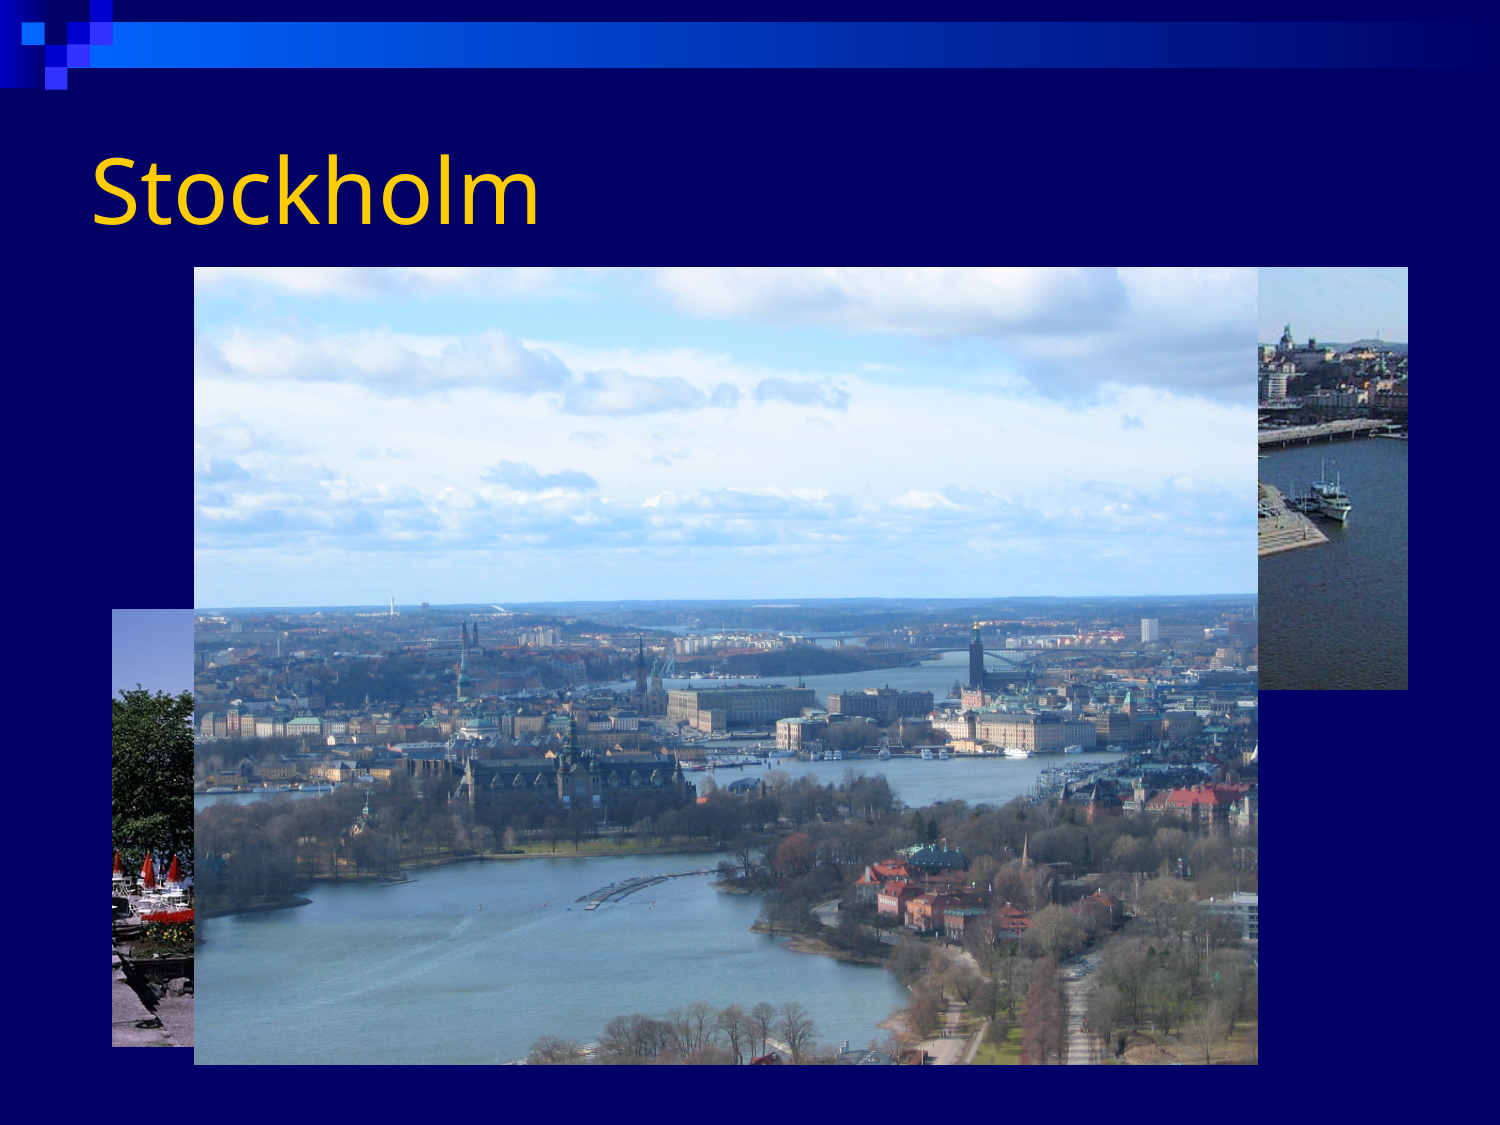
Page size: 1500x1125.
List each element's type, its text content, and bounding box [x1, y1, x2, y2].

picture [112, 267, 1408, 1065]
title Stockholm [75, 75, 1425, 300]
